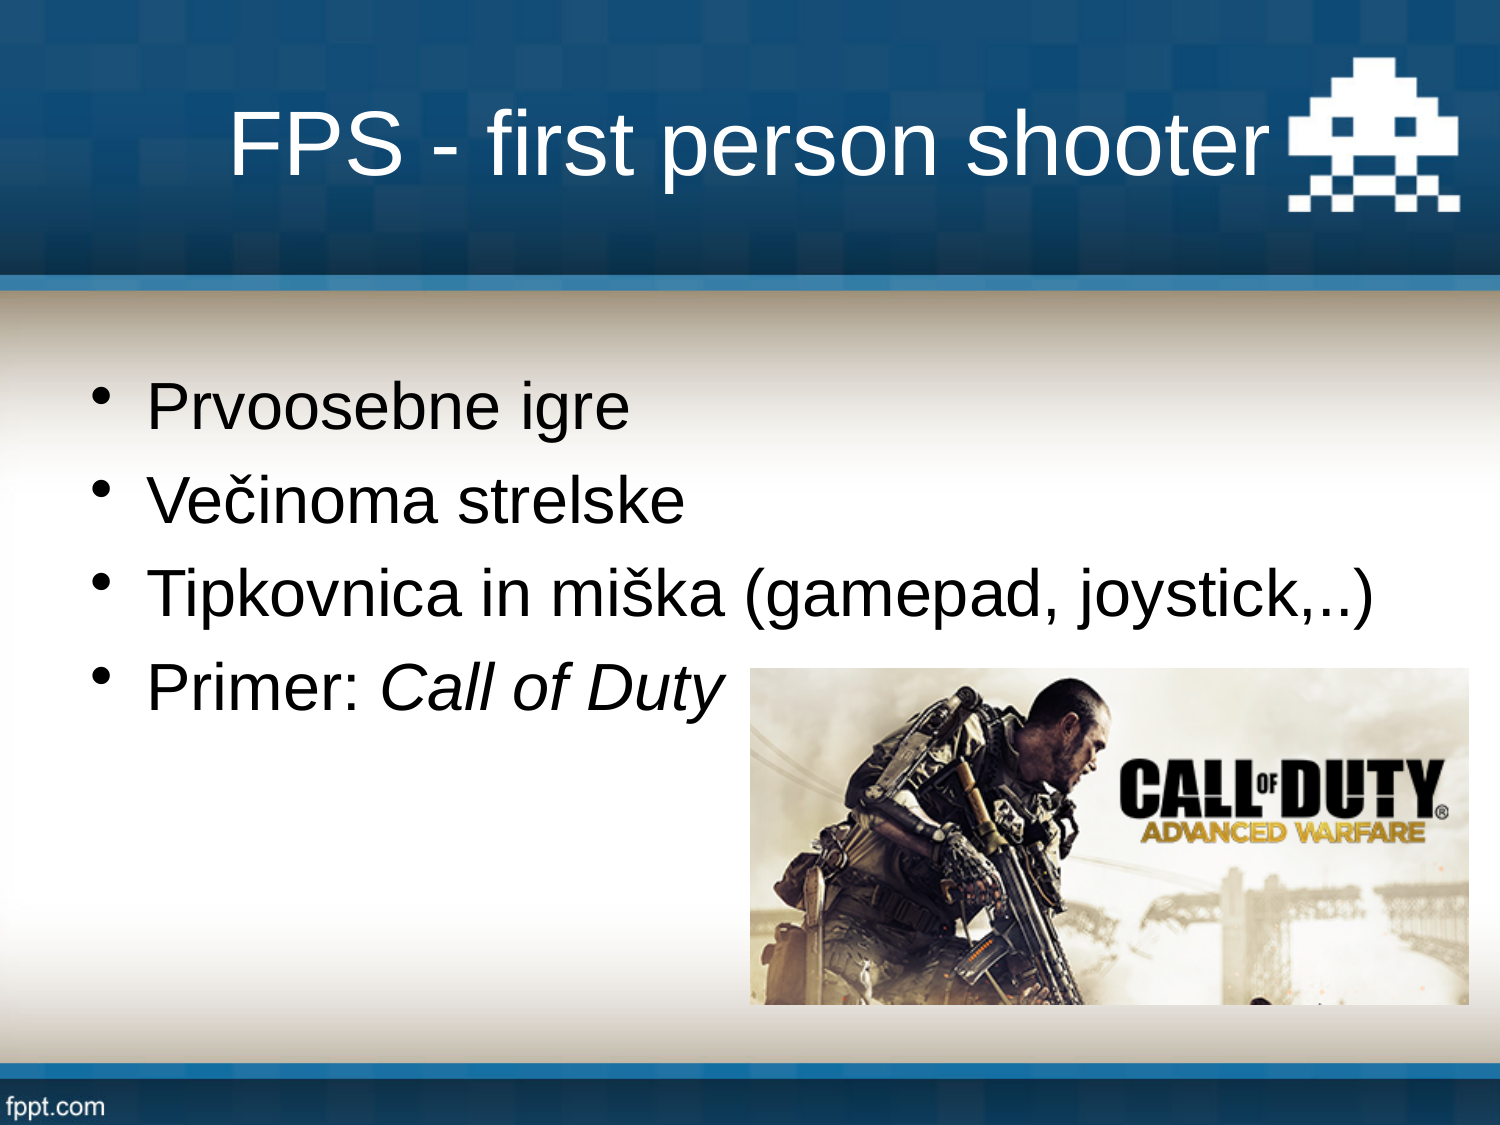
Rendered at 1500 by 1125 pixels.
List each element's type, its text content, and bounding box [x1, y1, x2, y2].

title FPS - first person shooter [75, 45, 1425, 233]
picture [0, 0, 1500, 1125]
list Prvoosebne igre Večinoma strelske Tipkovnica in miška (gamepad, joystick,..) Primer: Call of Duty [75, 262, 1425, 1005]
